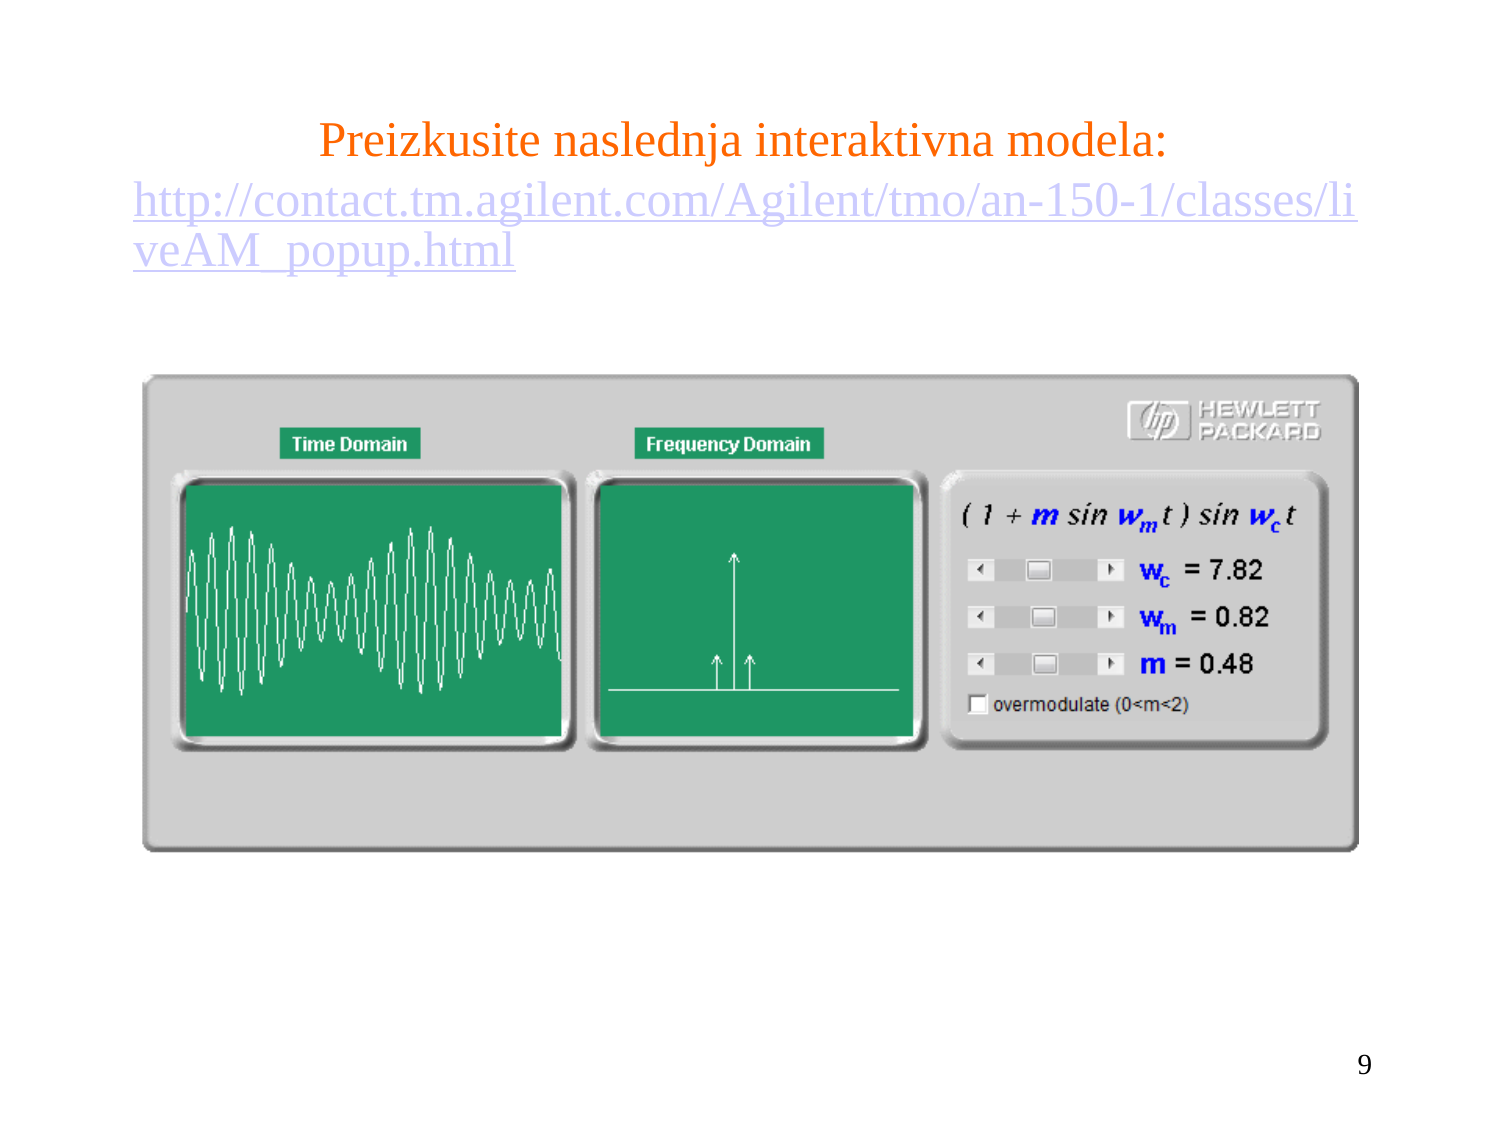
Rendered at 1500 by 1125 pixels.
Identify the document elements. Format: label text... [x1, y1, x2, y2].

title Preizkusite naslednja interaktivna modela: http://contact.tm.agilent.com/Agilent/tmo/an-150-1/classes/liveAM_popup.html [118, 108, 1382, 286]
picture [141, 373, 1359, 854]
slide_number <number> [1074, 1025, 1388, 1100]
